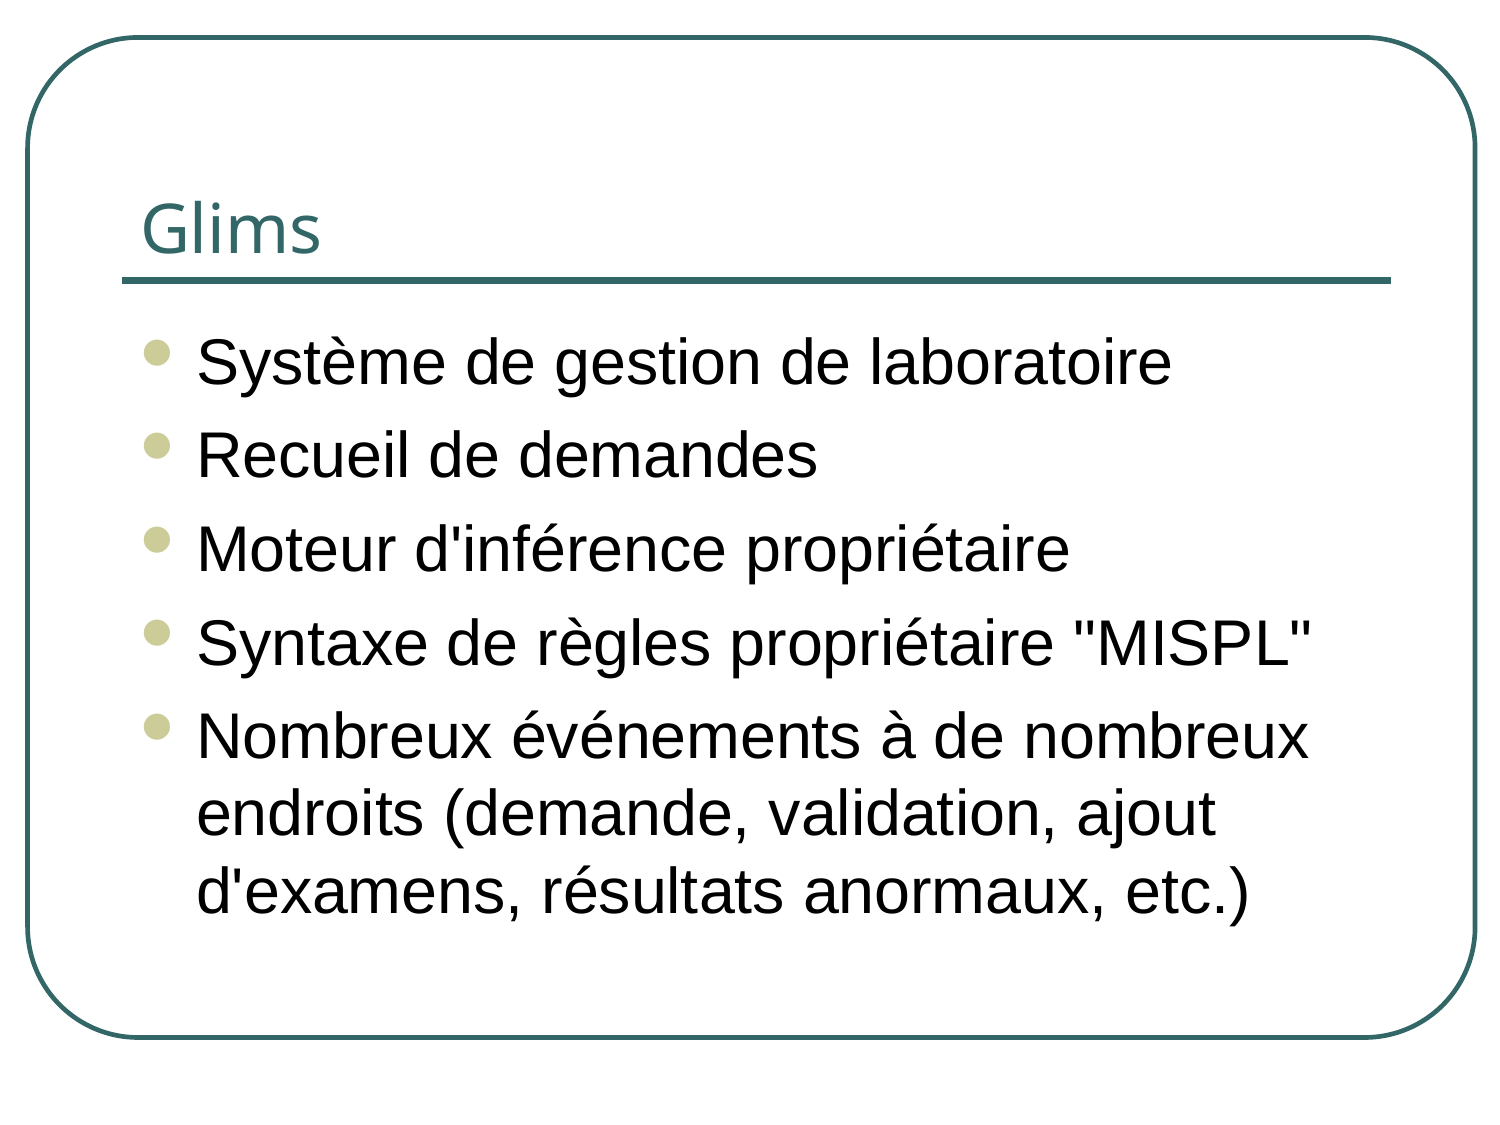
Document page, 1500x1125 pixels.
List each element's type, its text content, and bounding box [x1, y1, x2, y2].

list Système de gestion de laboratoire Recueil de demandes Moteur d'inférence propriétaire Syntaxe de règles propriétaire "MISPL" Nombreux événements à de nombreux endroits (demande, validation, ajout d'examens, résultats anormaux, etc.) [125, 312, 1388, 976]
title Glims [125, 87, 1388, 275]
